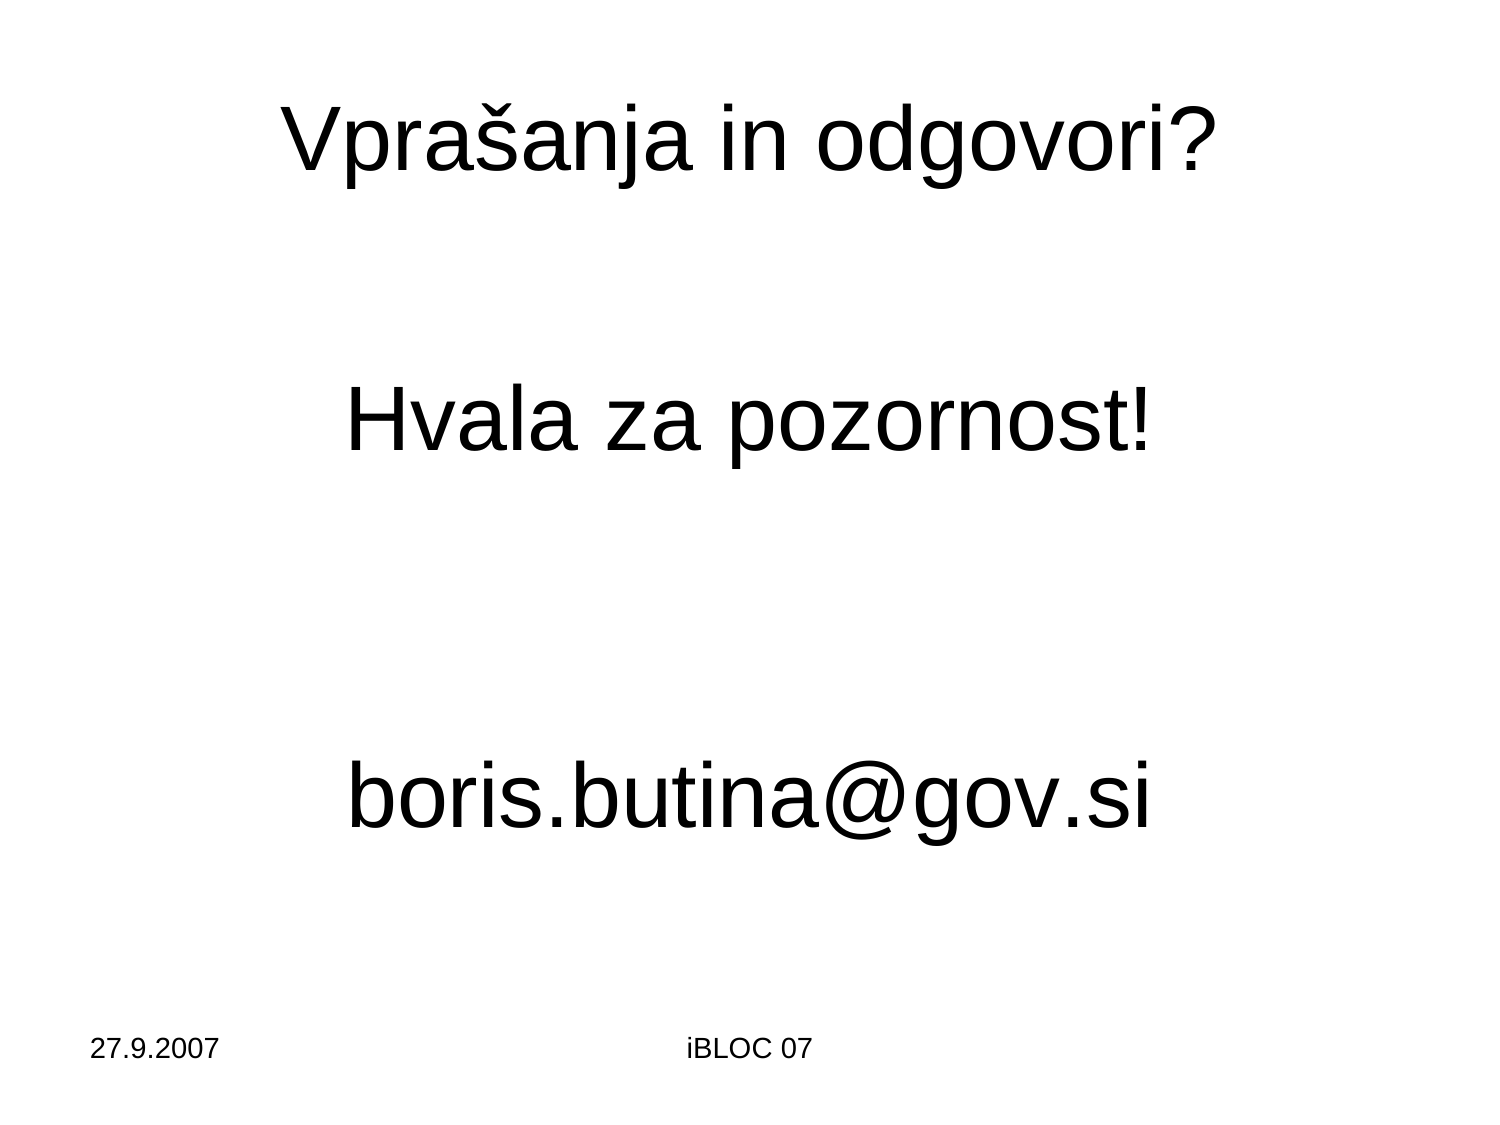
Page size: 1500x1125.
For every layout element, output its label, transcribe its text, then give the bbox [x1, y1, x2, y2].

title Vprašanja in odgovori? [75, 45, 1426, 233]
list Hvala za pozornost! boris.butina@gov.si [75, 262, 1426, 1006]
